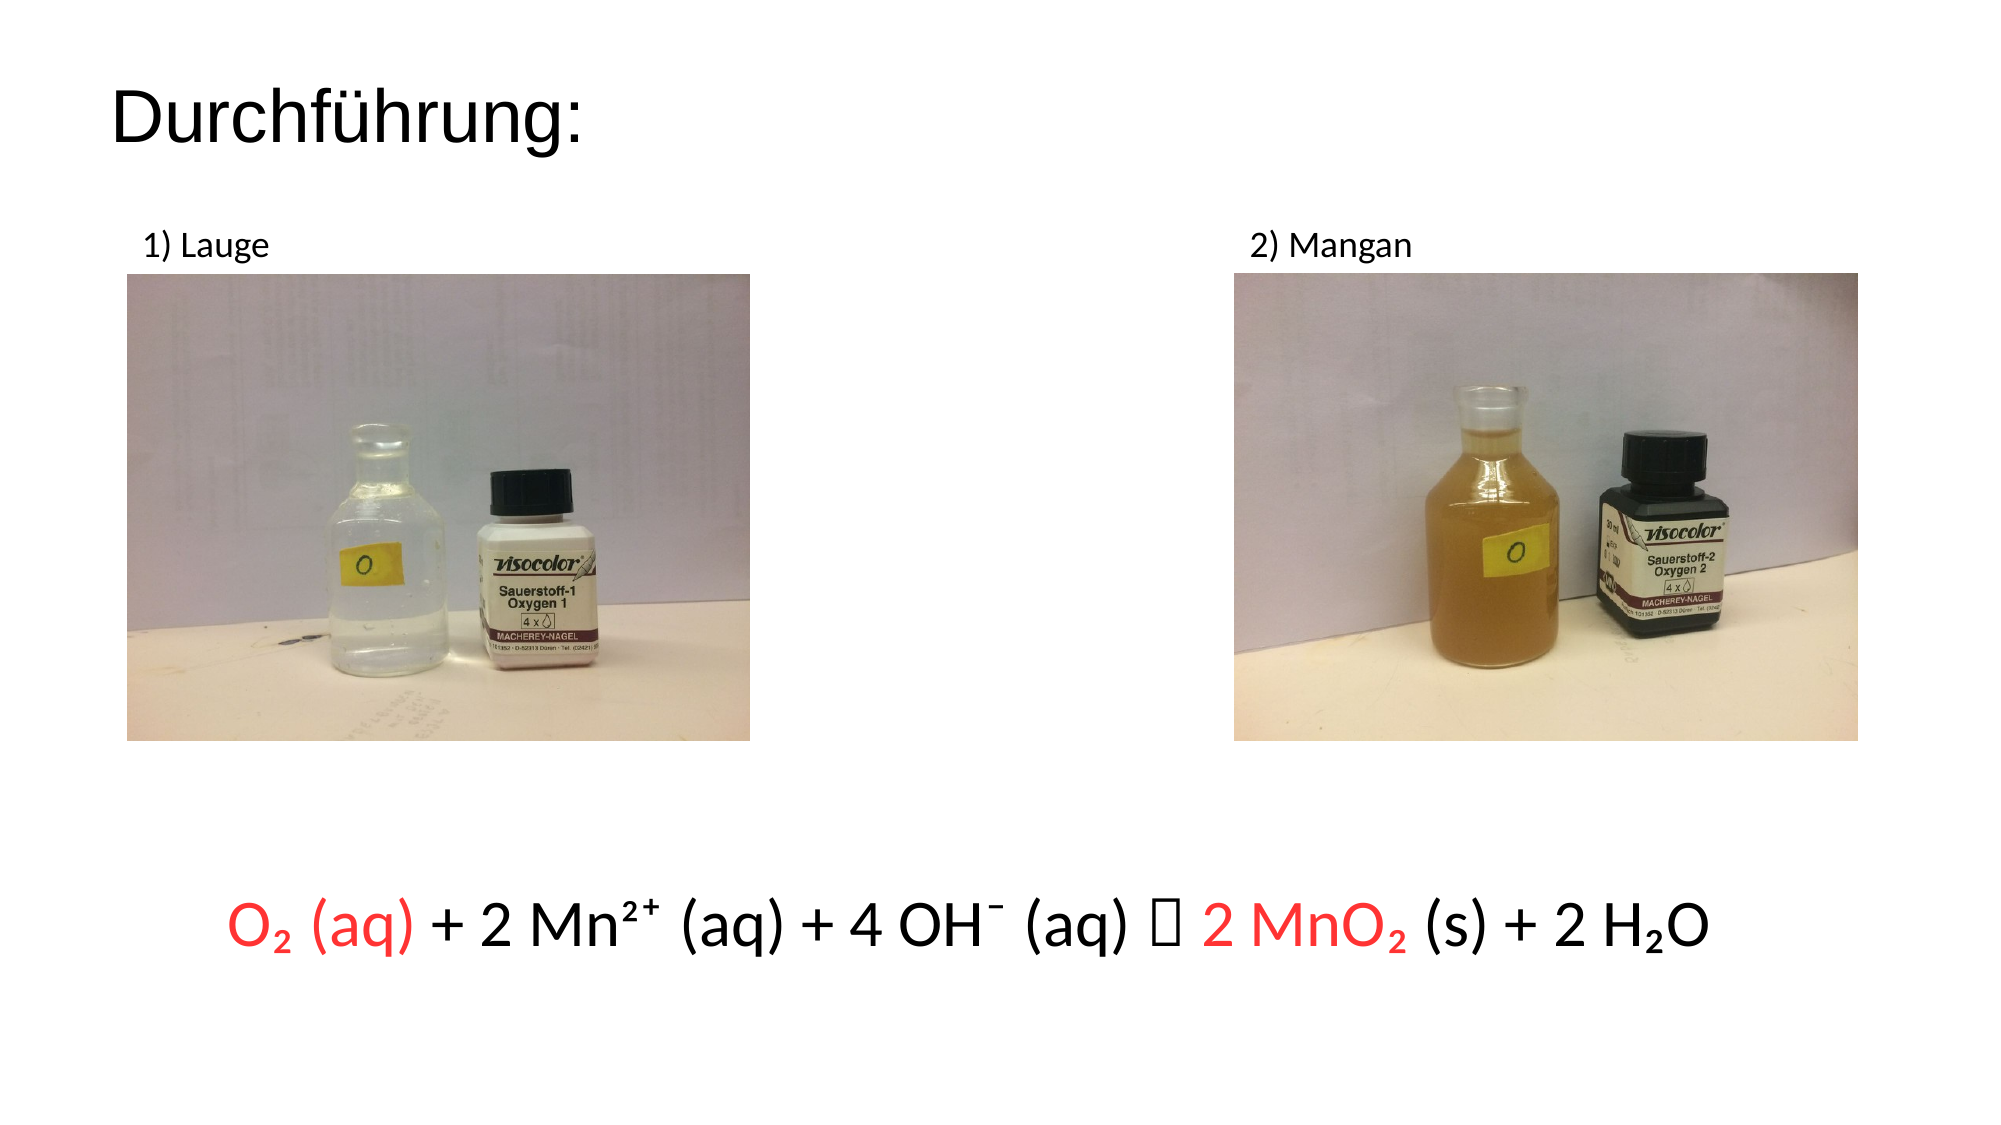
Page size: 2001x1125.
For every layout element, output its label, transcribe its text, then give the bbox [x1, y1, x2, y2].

picture [1234, 273, 1858, 741]
text_box Durchführung: [95, 59, 613, 165]
text_box 2) Mangan [1234, 213, 1535, 273]
picture [127, 274, 750, 742]
text_box O₂ (aq) + 2 Mn²⁺ (aq) + 4 OH⁻ (aq)  2 MnO₂ (s) + 2 H₂O [212, 872, 1867, 968]
text_box 1) Lauge [127, 213, 589, 273]
